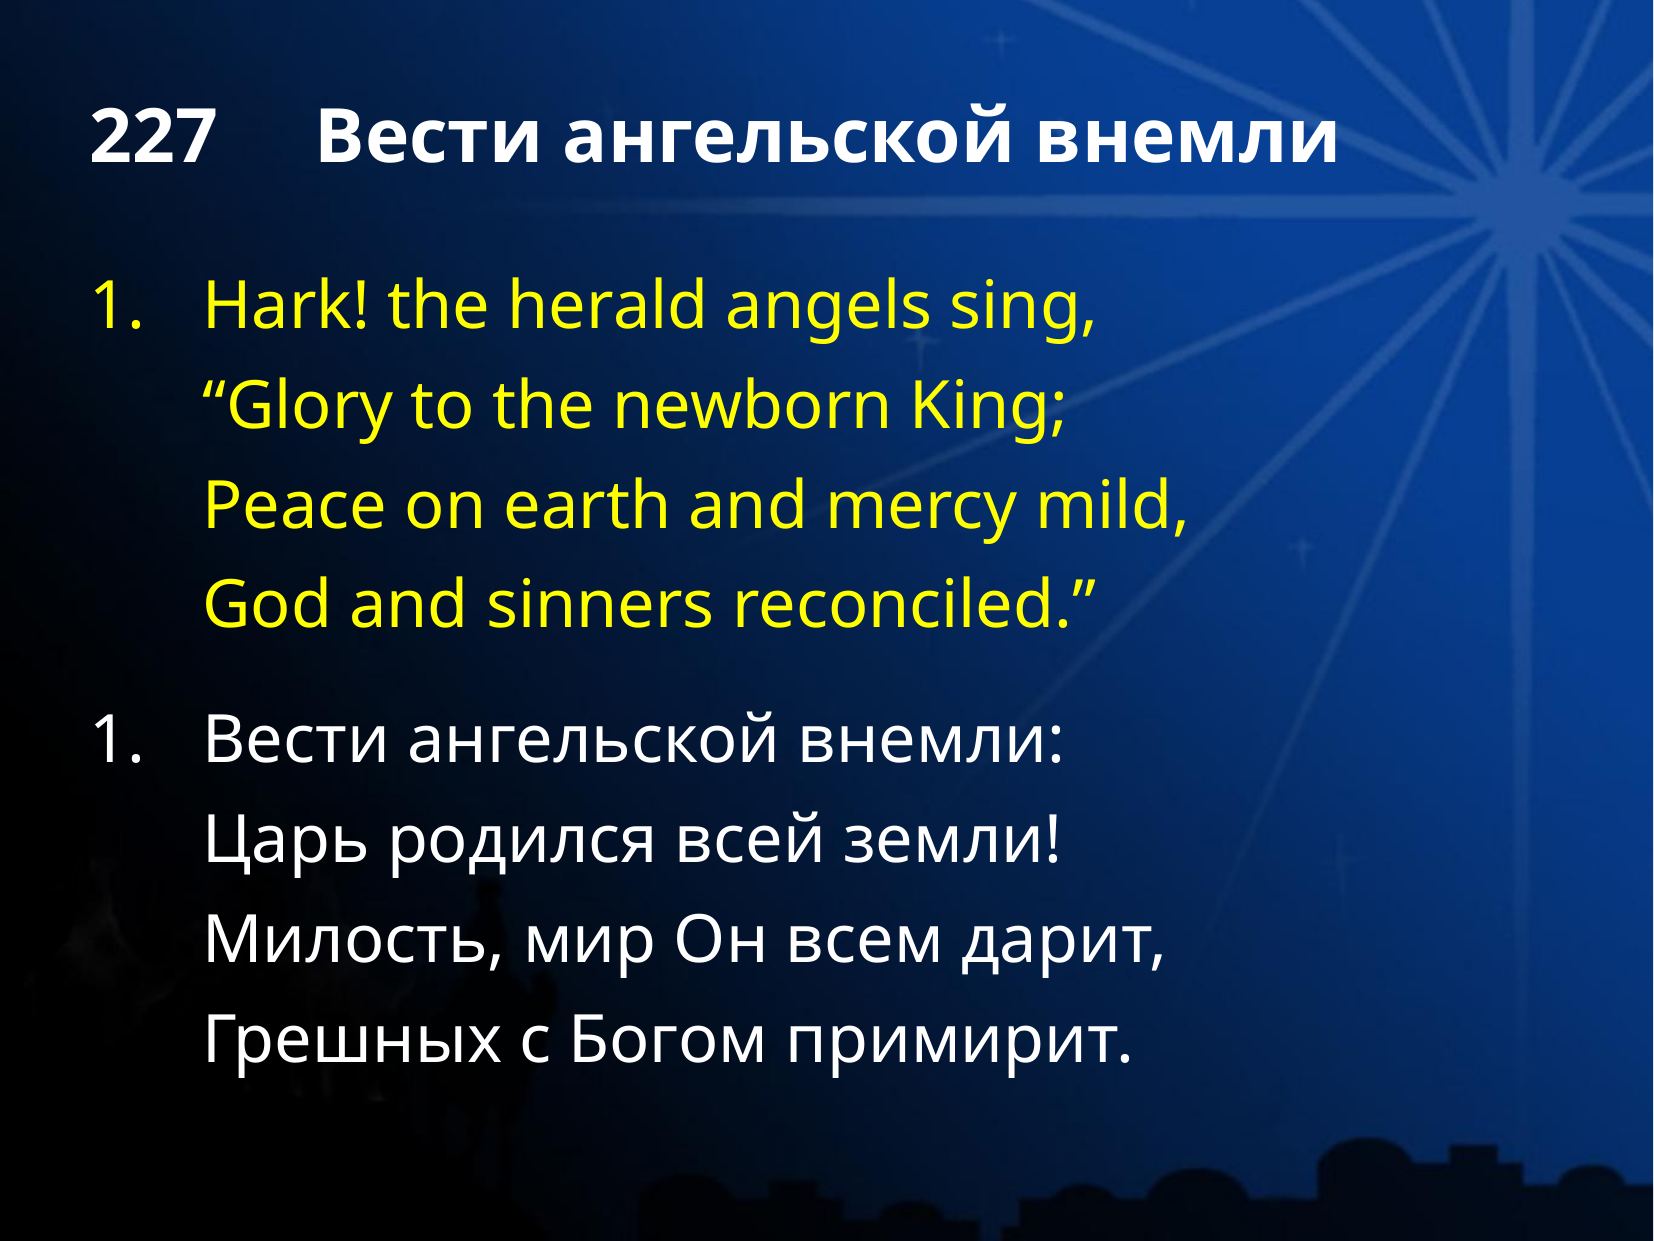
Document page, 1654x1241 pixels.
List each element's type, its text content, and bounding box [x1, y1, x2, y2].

text_box 1. Hark! the herald angels sing, “Glory to the newborn King; Peace on earth and mercy mild, God and sinners reconciled.” [75, 188, 1576, 638]
text_box 1. Вести ангельской внемли: Царь родился всей земли! Милость, мир Он всем дарит, Грешных с Богом примирит. [75, 675, 1576, 1163]
text_box 227 Вести ангельской внемли [75, 75, 1576, 188]
picture [0, 0, 1654, 1241]
